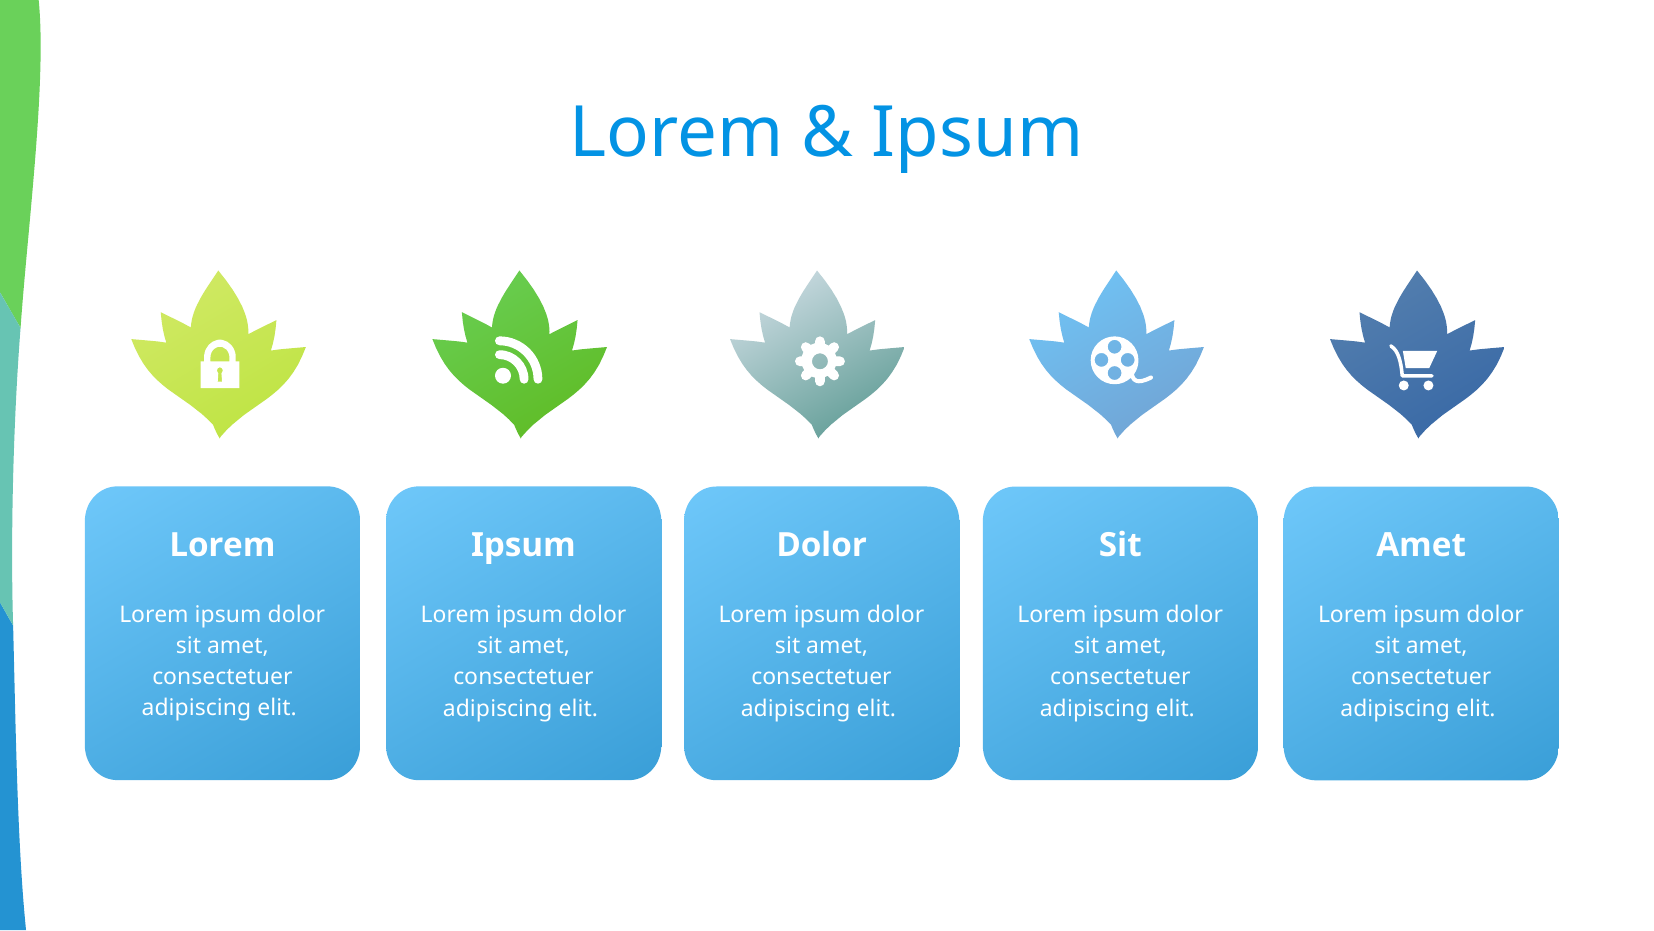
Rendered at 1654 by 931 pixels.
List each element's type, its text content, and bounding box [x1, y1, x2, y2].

text_box Sit Lorem ipsum dolor sit amet, consectetuer adipiscing elit. [982, 486, 1259, 781]
text_box Dolor Lorem ipsum dolor sit amet, consectetuer adipiscing elit. [684, 486, 960, 781]
text_box [1330, 270, 1505, 439]
text_box [730, 270, 905, 439]
text_box Amet Lorem ipsum dolor sit amet, consectetuer adipiscing elit. [1283, 486, 1559, 781]
text_box Ipsum Lorem ipsum dolor sit amet, consectetuer adipiscing elit. [386, 486, 662, 781]
text_box [432, 270, 608, 439]
text_box Lorem & Ipsum [0, 78, 1654, 178]
text_box [131, 270, 306, 439]
text_box [1029, 270, 1204, 439]
text_box Lorem Lorem ipsum dolor sit amet, consectetuer adipiscing elit. [84, 486, 361, 781]
